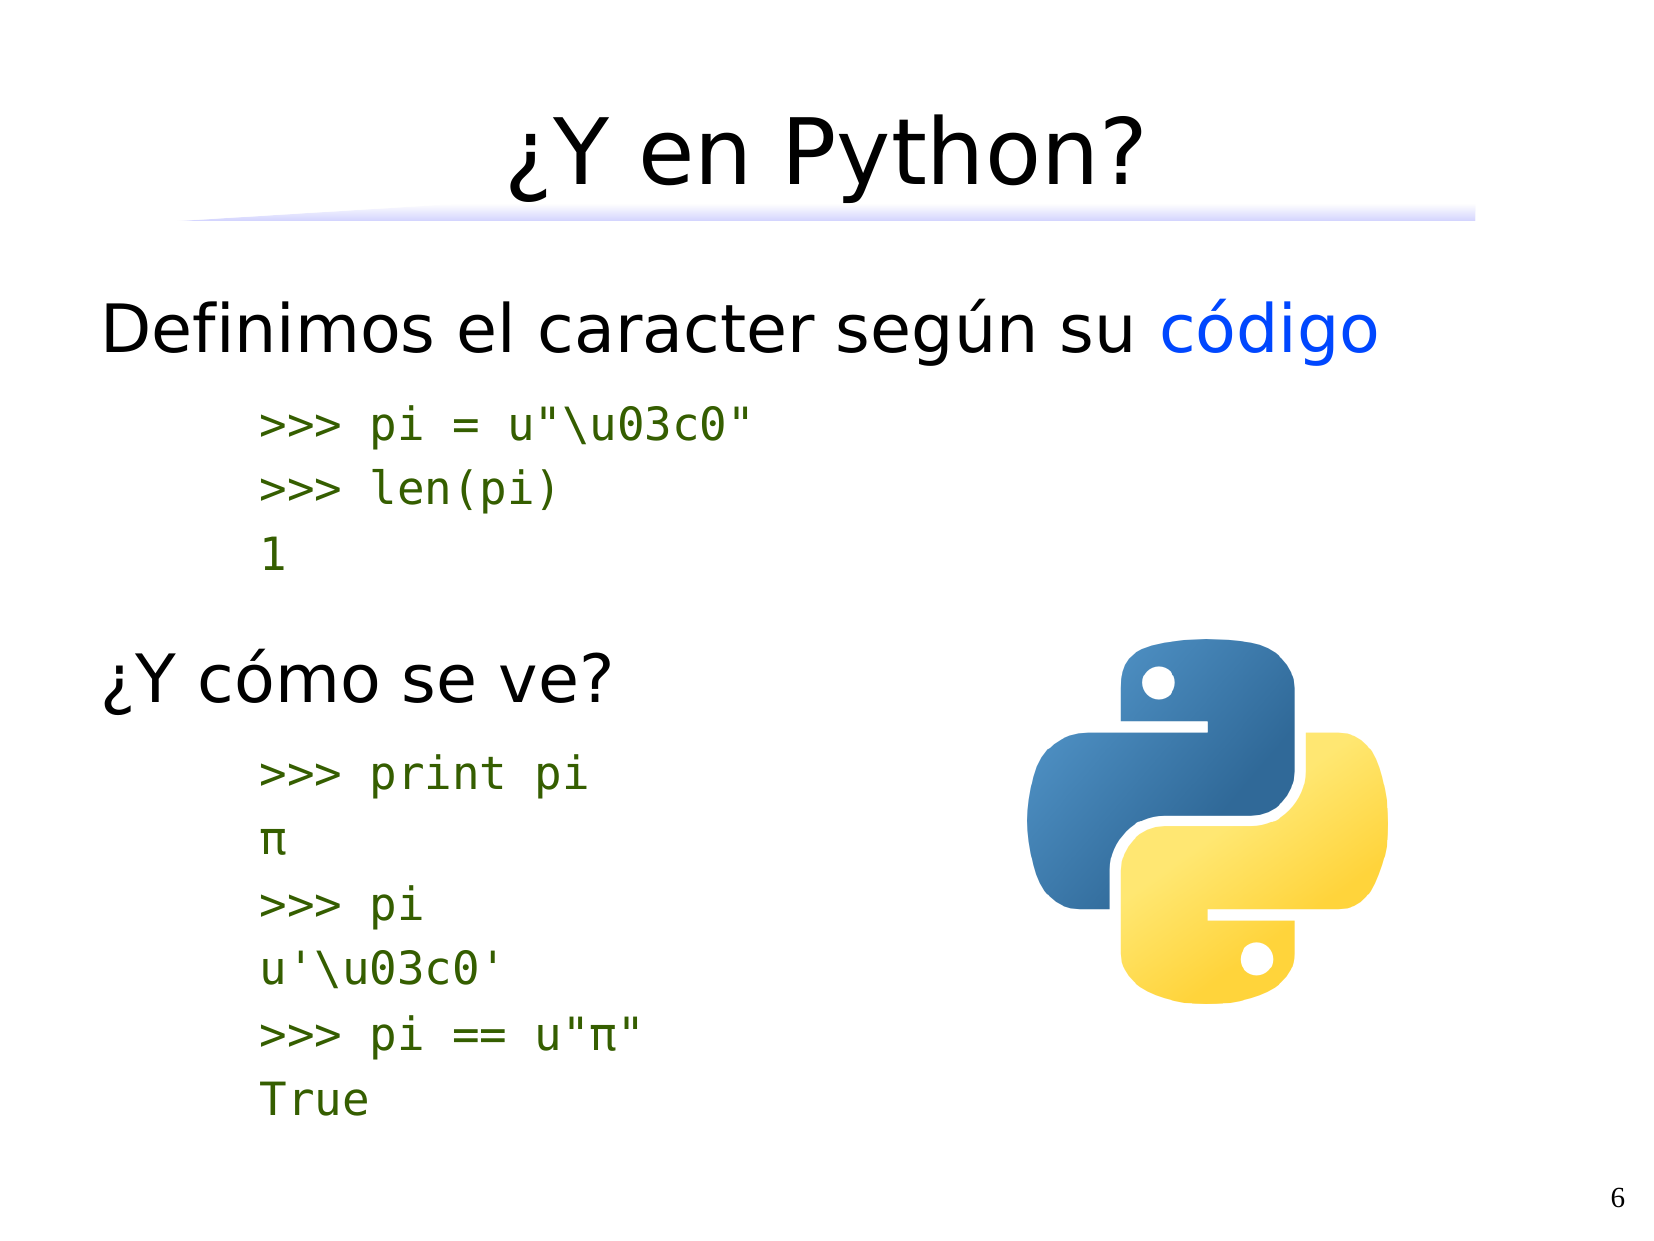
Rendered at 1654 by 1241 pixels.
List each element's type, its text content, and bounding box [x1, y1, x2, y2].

title ¿Y en Python? [82, 49, 1571, 257]
list Definimos el caracter según su código >>> pi = u"\u03c0" >>> len(pi) 1 ¿Y cómo se ve? >>> print pi π >>> pi u'\u03c0' >>> pi == u"π" True [82, 290, 1571, 1182]
picture [1027, 639, 1388, 1004]
